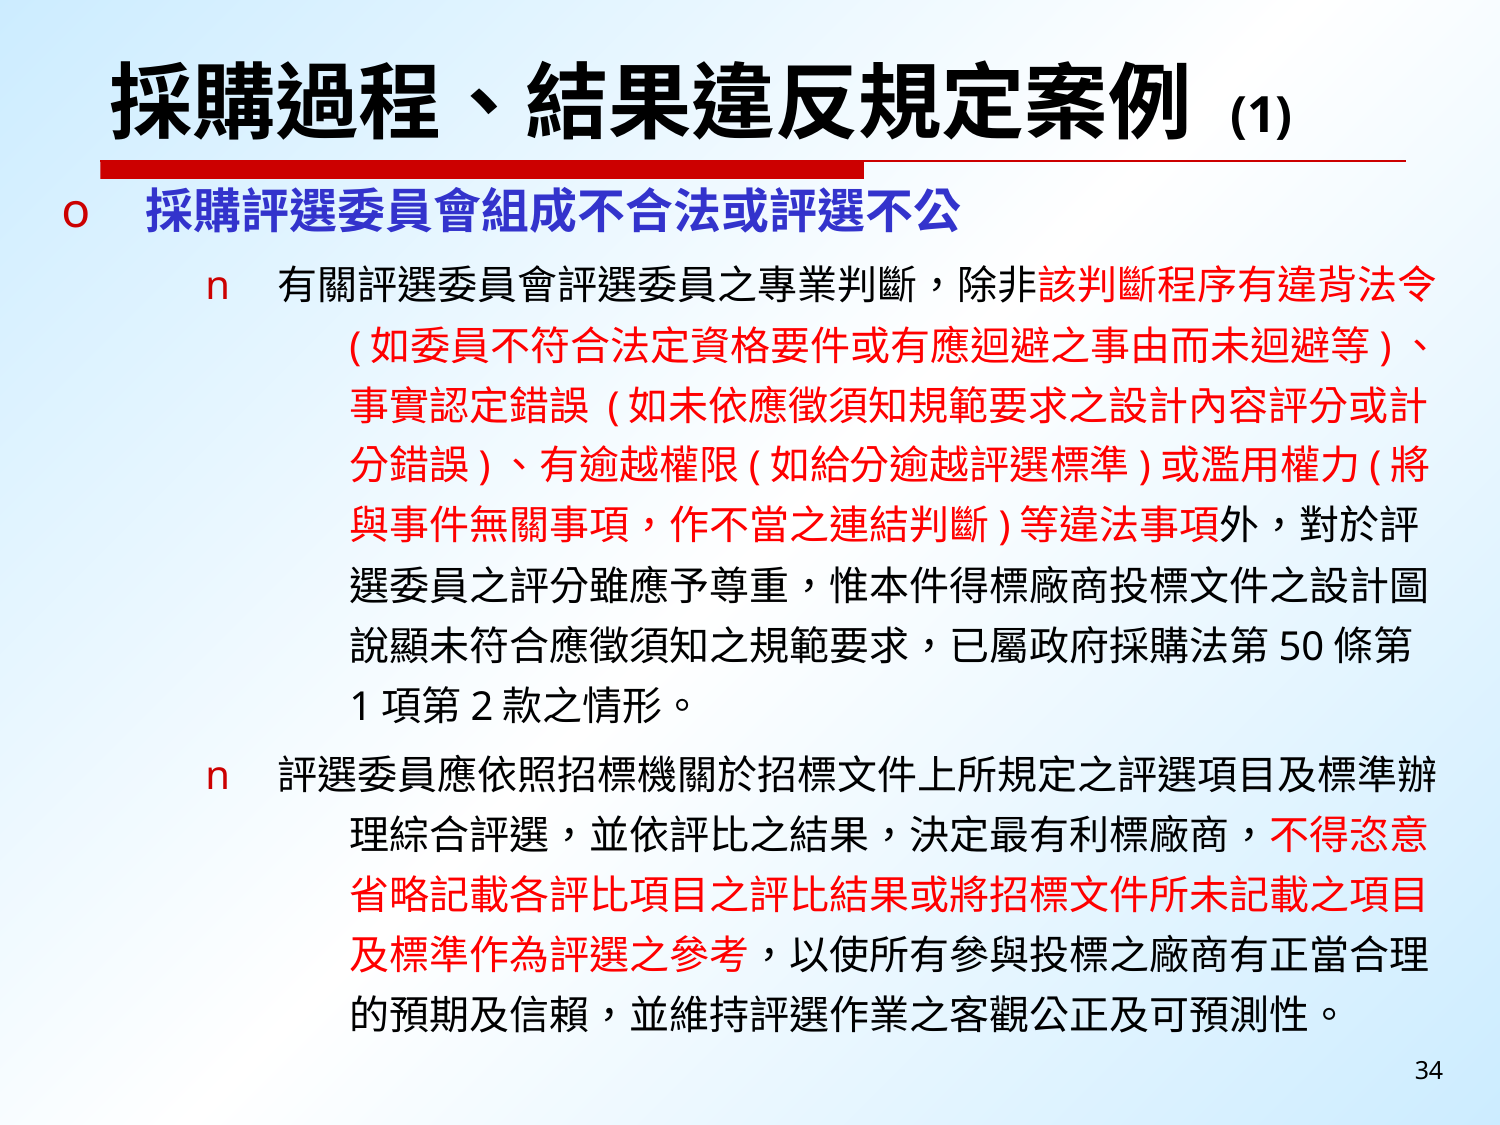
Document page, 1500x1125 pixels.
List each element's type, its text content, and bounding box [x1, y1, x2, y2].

list 採購評選委員會組成不合法或評選不公 有關評選委員會評選委員之專業判斷，除非該判斷程序有違背法令(如委員不符合法定資格要件或有應迴避之事由而未迴避等)、事實認定錯誤 (如未依應徵須知規範要求之設計內容評分或計分錯誤)、有逾越權限(如給分逾越評選標準)或濫用權力(將與事件無關事項，作不當之連結判斷)等違法事項外，對於評選委員之評分雖應予尊重，惟本件得標廠商投標文件之設計圖說顯未符合應徵須知之規範要求，已屬政府採購法第50條第1項第2款之情形。 評選委員應依照招標機關於招標文件上所規定之評選項目及標準辦理綜合評選，並依評比之結果，決定最有利標廠商，不得恣意省略記載各評比項目之評比結果或將招標文件所未記載之項目及標準作為評選之參考，以使所有參與投標之廠商有正當合理的預期及信賴，並維持評選作業之客觀公正及可預測性。 [46, 172, 1459, 1102]
title 採購過程、結果違反規定案例 (1) [94, 30, 1407, 158]
